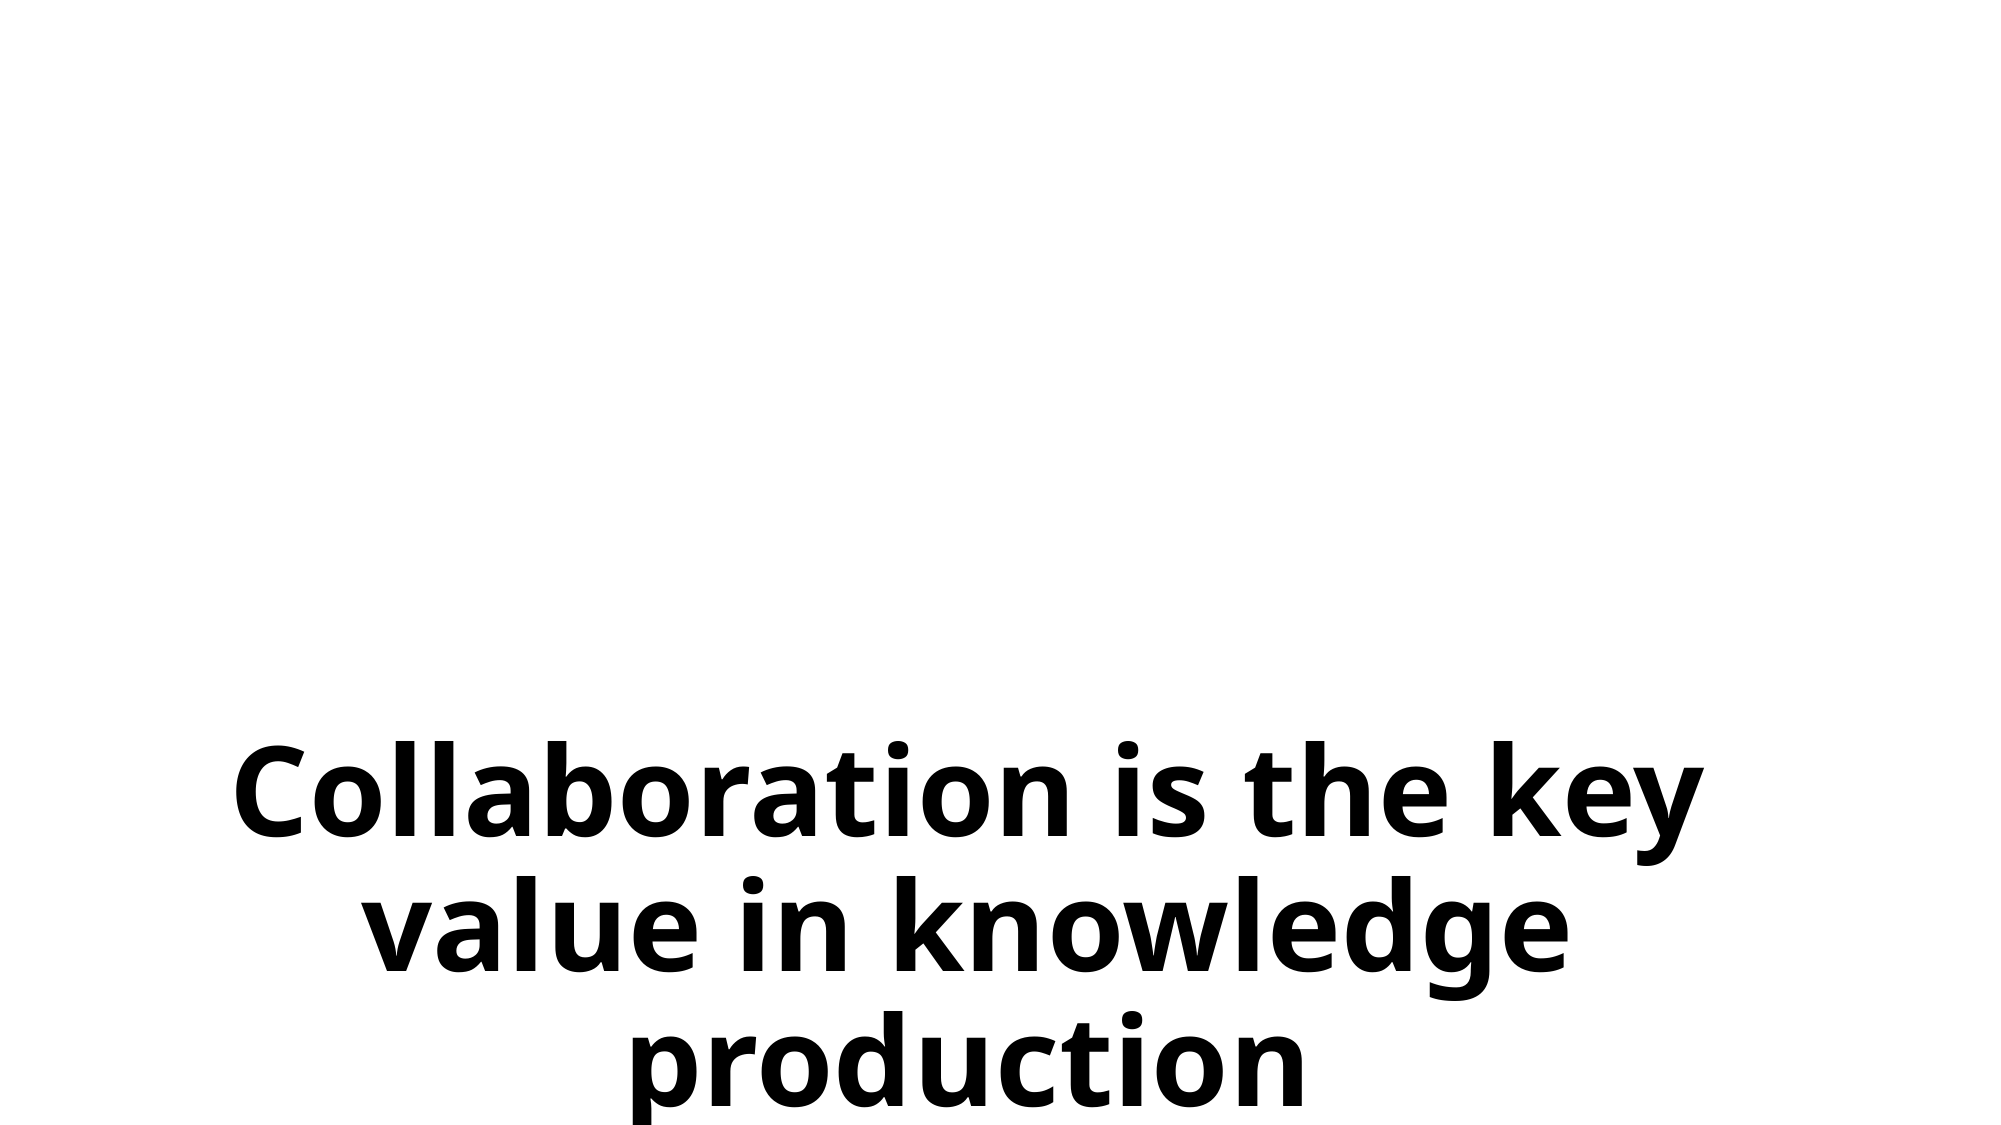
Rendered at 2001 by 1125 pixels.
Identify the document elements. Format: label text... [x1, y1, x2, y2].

title Collaboration is the key value in knowledge production [105, 721, 1831, 939]
